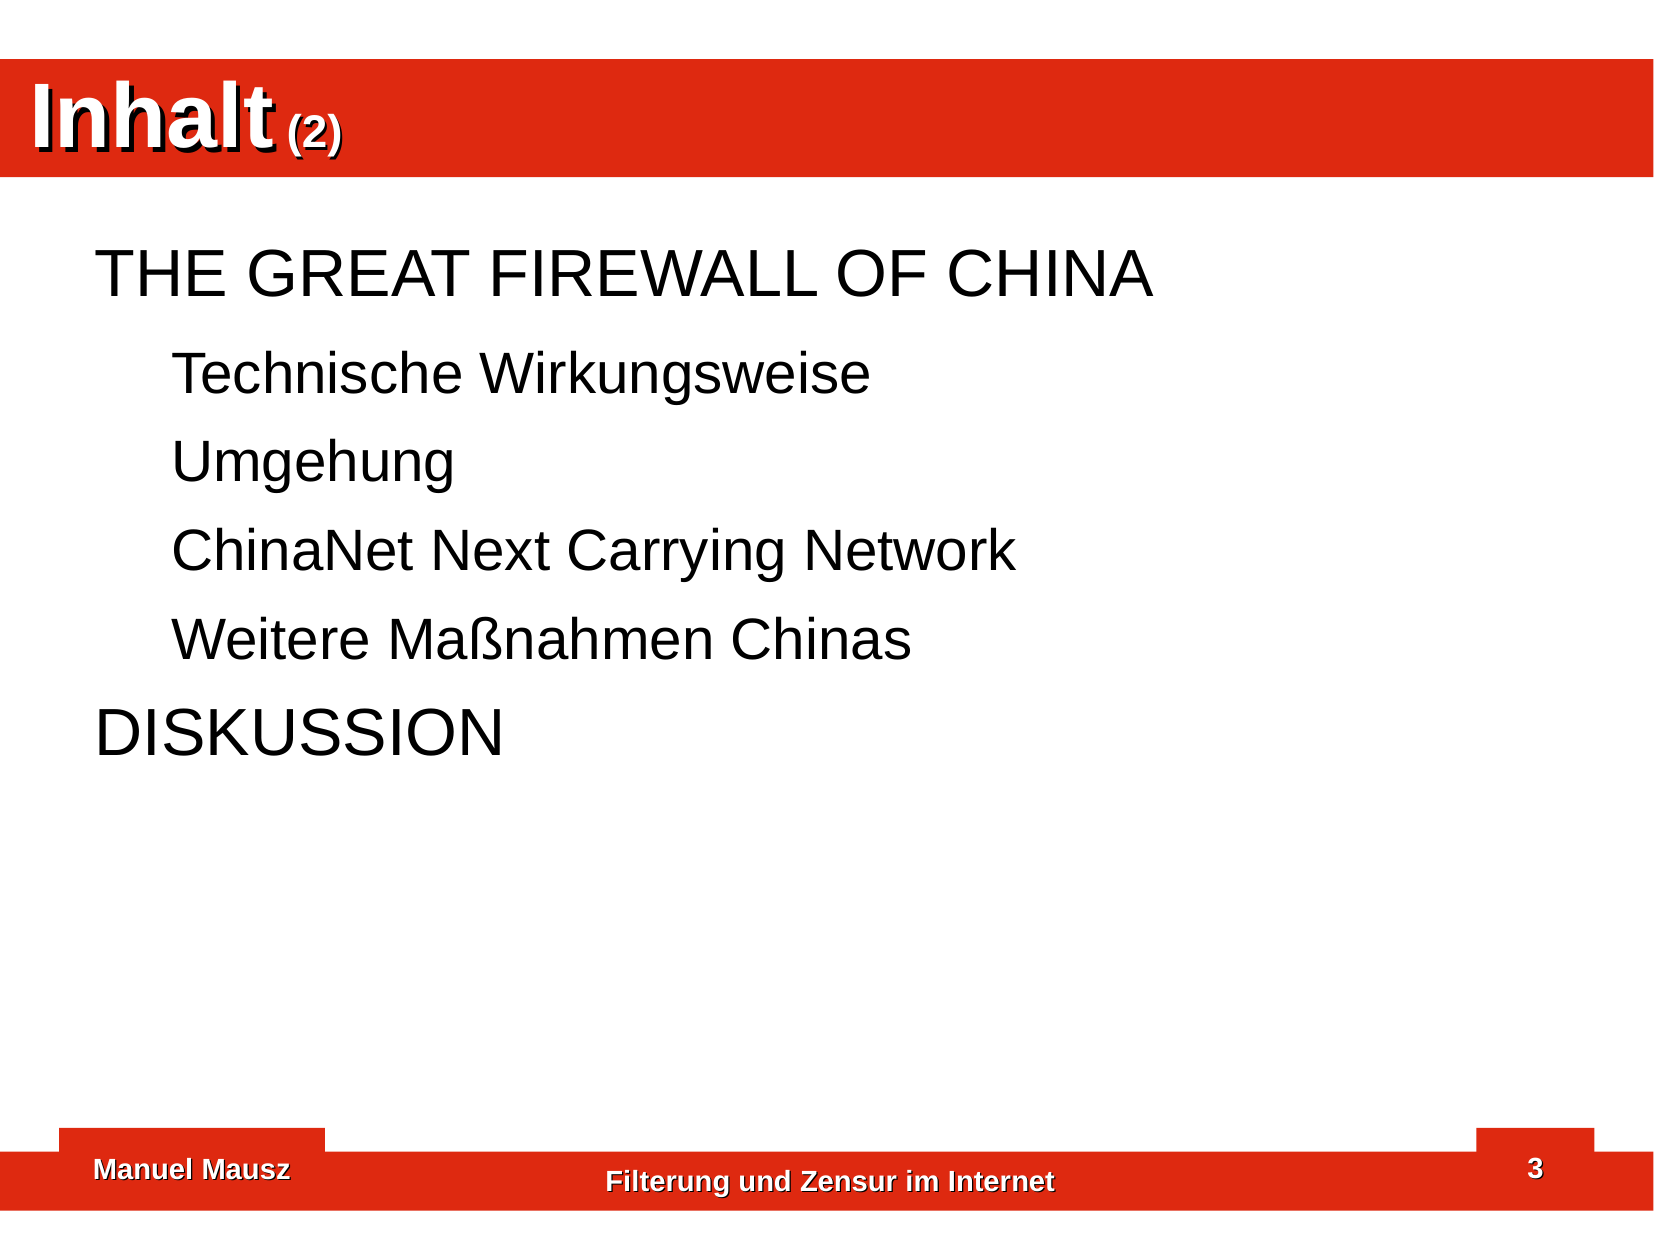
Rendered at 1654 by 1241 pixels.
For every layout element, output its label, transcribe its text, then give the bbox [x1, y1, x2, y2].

list THE GREAT FIREWALL OF CHINA Technische Wirkungsweise Umgehung ChinaNet Next Carrying Network Weitere Maßnahmen Chinas DISKUSSION [76, 236, 1565, 1055]
title Inhalt (2) [29, 64, 1625, 168]
